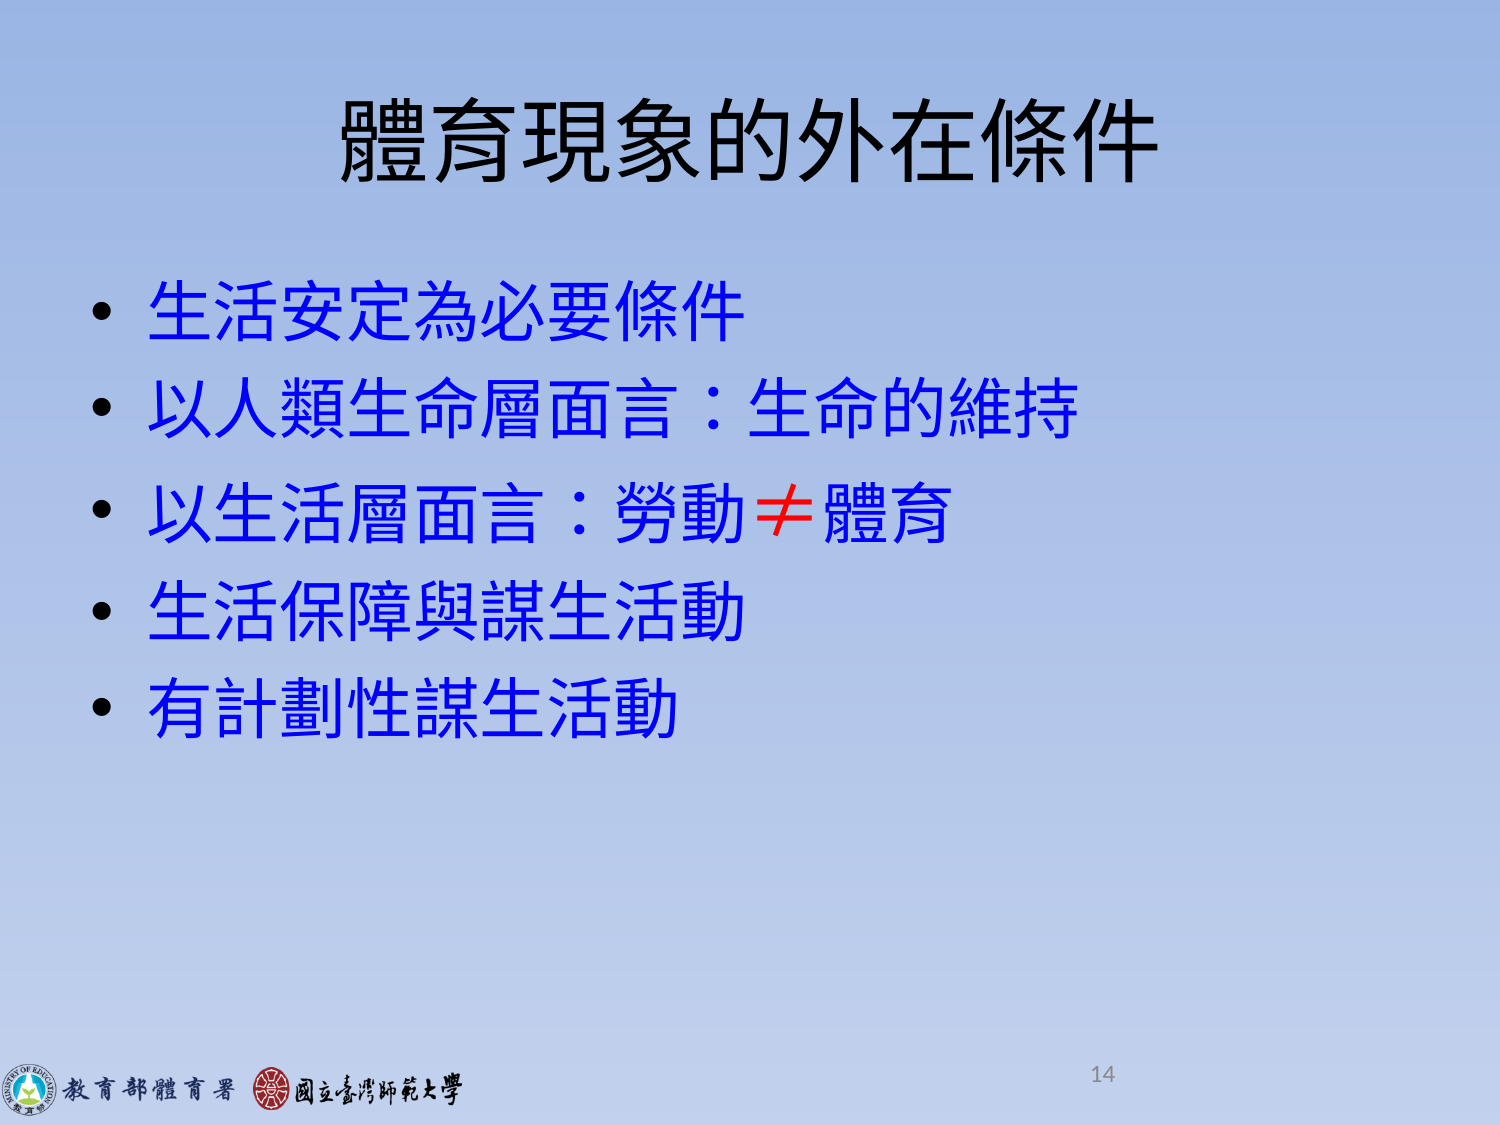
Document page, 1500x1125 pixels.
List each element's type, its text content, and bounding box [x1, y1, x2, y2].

title 體育現象的外在條件 [75, 45, 1426, 233]
text_box [1074, 1042, 1426, 1103]
list 生活安定為必要條件 以人類生命層面言：生命的維持 以生活層面言：勞動≠體育 生活保障與謀生活動 有計劃性謀生活動 [75, 262, 1426, 1005]
